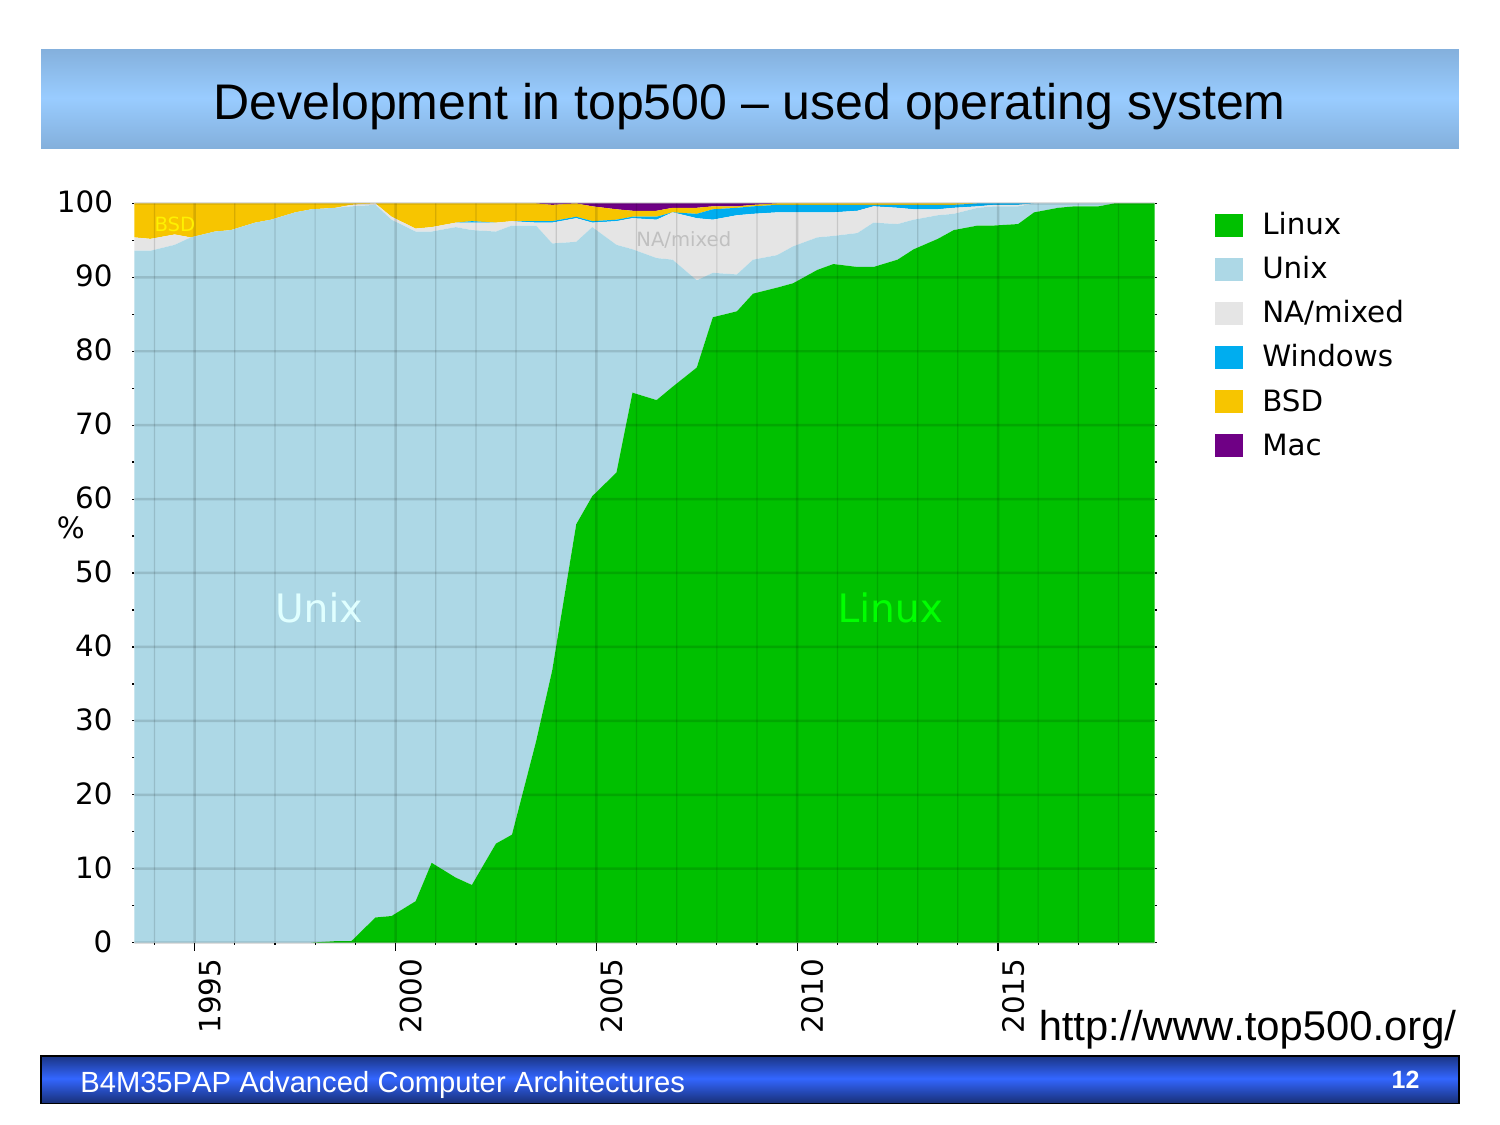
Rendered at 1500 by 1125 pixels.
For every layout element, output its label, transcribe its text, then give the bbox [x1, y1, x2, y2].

picture [0, 158, 1447, 1041]
title Development in top500 – used operating system [41, 49, 1459, 149]
text_box http://www.top500.org/ [1023, 991, 1477, 1089]
